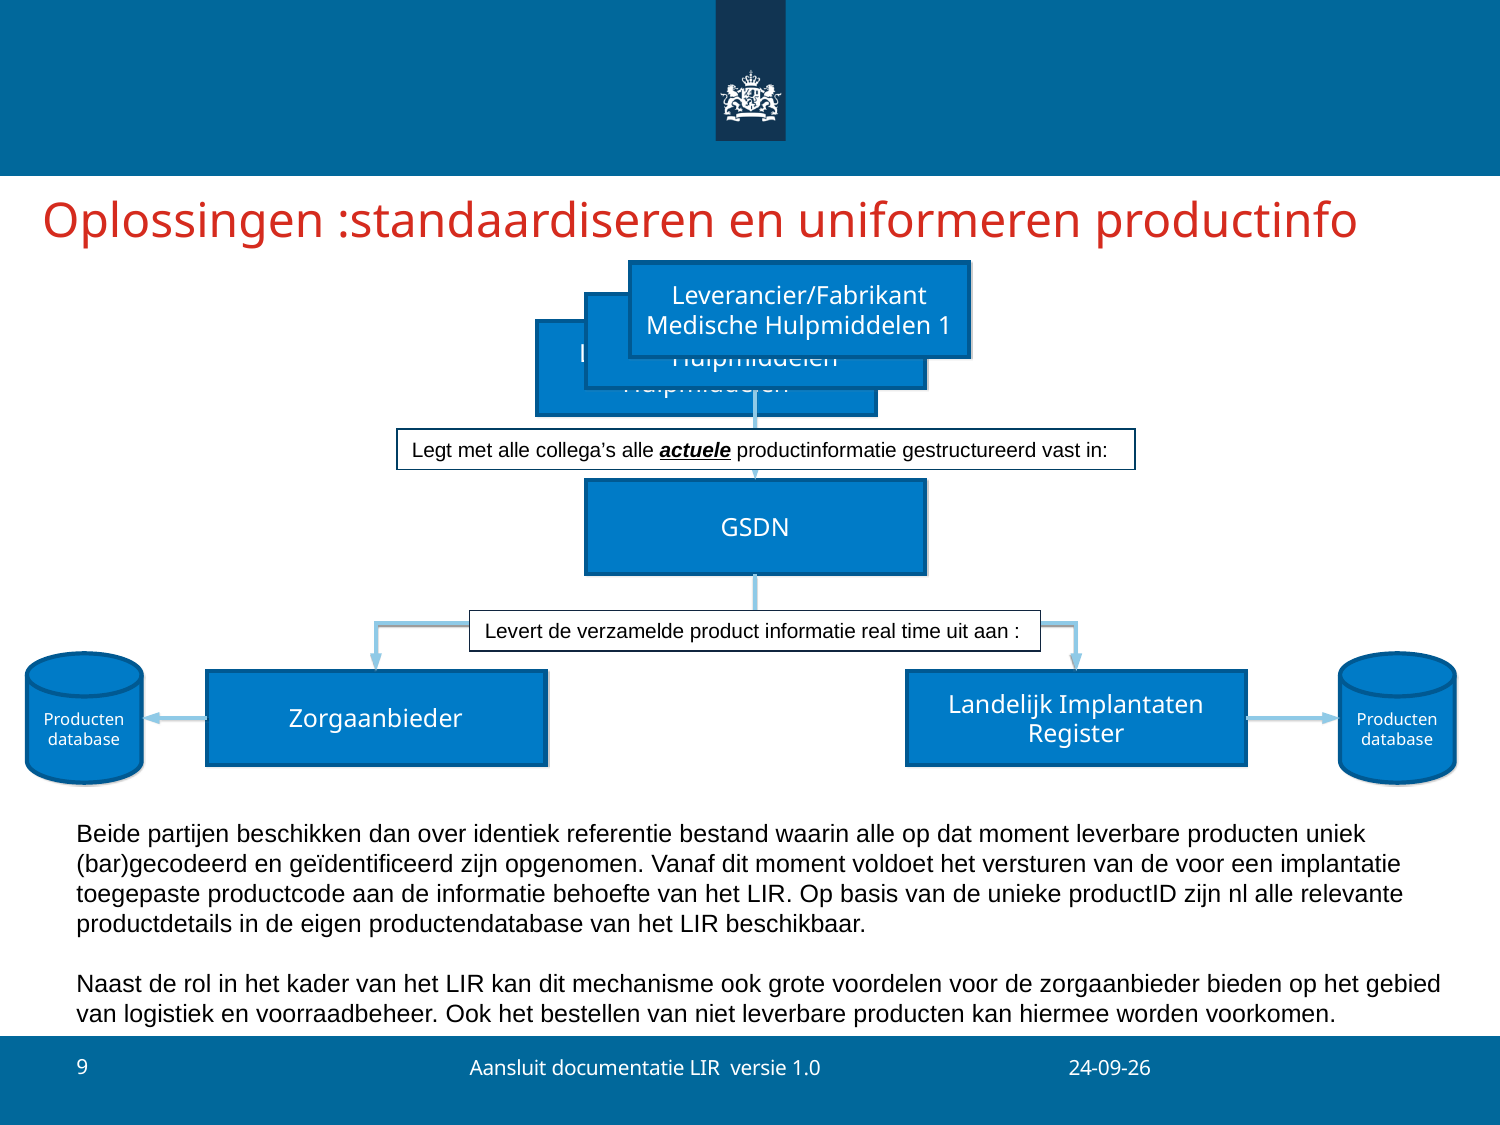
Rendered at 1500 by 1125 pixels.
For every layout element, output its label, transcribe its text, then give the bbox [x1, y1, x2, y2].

text_box Beide partijen beschikken dan over identiek referentie bestand waarin alle op dat moment leverbare producten uniek (bar)gecodeerd en geïdentificeerd zijn opgenomen. Vanaf dit moment voldoet het versturen van de voor een implantatie toegepaste productcode aan de informatie behoefte van het LIR. Op basis van de unieke productID zijn nl alle relevante productdetails in de eigen productendatabase van het LIR beschikbaar. Naast de rol in het kader van het LIR kan dit mechanisme ook grote voordelen voor de zorgaanbieder bieden op het gebied van logistiek en voorraadbeheer. Ook het bestellen van niet leverbare producten kan hiermee worden voorkomen. [61, 810, 1471, 1038]
text_box Legt met alle collega’s alle actuele productinformatie gestructureerd vast in: [396, 429, 1136, 470]
text_box Leverancier Medische Hulpmiddelen [586, 294, 925, 388]
text_box Leverancier Medische Hulpmiddelen [757, 388, 876, 415]
text_box Producten database [1340, 653, 1455, 783]
text_box Leverancier Medische Hulpmiddelen [537, 321, 753, 415]
text_box Aansluit documentatie LIR versie 1.0 29-4-2019 [454, 1046, 1500, 1099]
text_box [61, 1046, 179, 1106]
text_box GSDN [586, 480, 925, 574]
text_box Zorgaanbieder [207, 671, 545, 765]
text_box Producten database [26, 653, 142, 783]
text_box Landelijk Implantaten Register [907, 671, 1246, 765]
title Oplossingen :standaardiseren en uniformeren productinfo [27, 181, 1464, 276]
text_box Levert de verzamelde product informatie real time uit aan : [469, 610, 1041, 651]
text_box Leverancier/Fabrikant Medische Hulpmiddelen 1 [630, 263, 969, 357]
